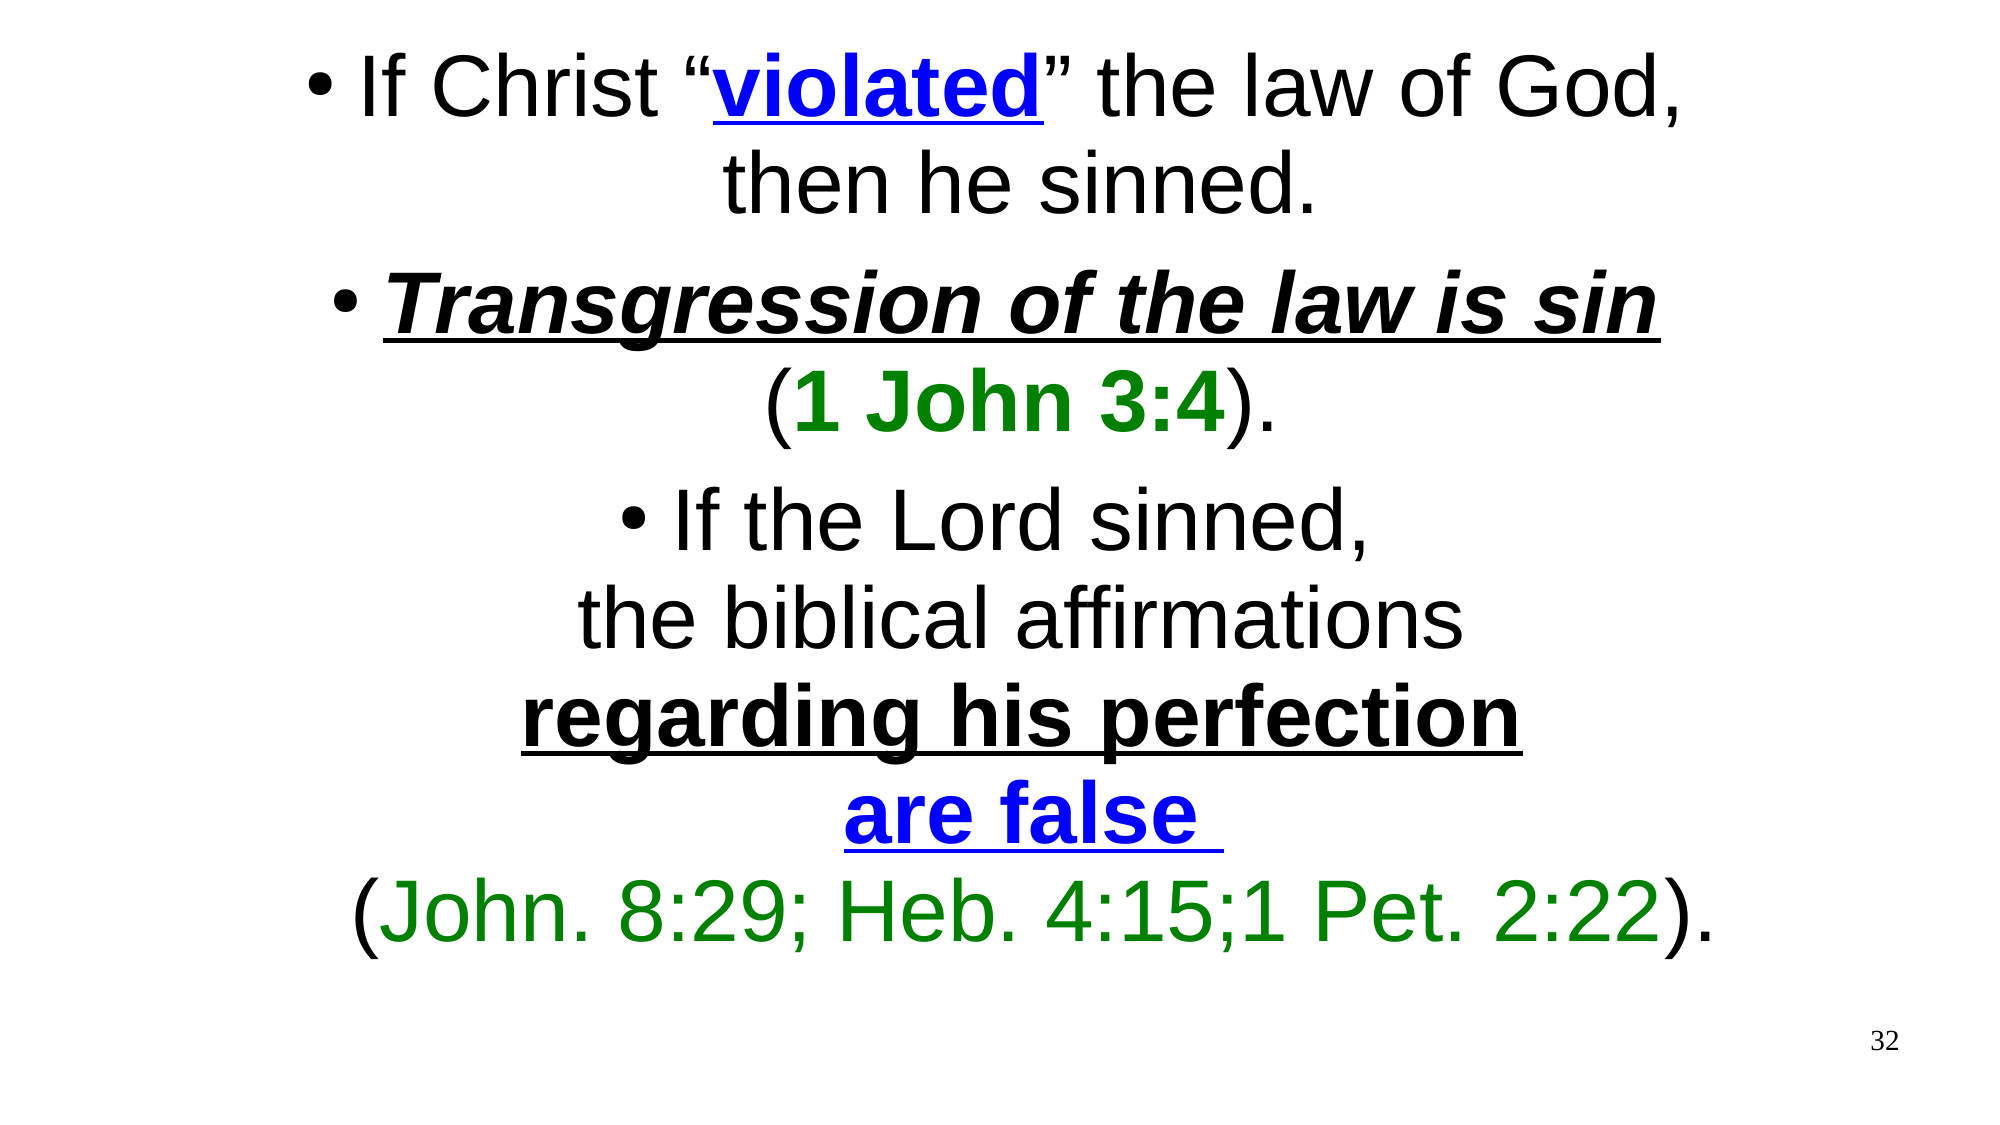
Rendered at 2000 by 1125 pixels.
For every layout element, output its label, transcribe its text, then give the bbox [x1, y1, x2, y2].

list If Christ “violated” the law of God, then he sinned. Transgression of the law is sin (1 John 3:4). If the Lord sinned, the biblical affirmations regarding his perfection are false (John. 8:29; Heb. 4:15;1 Pet. 2:22). [35, 36, 1962, 1099]
